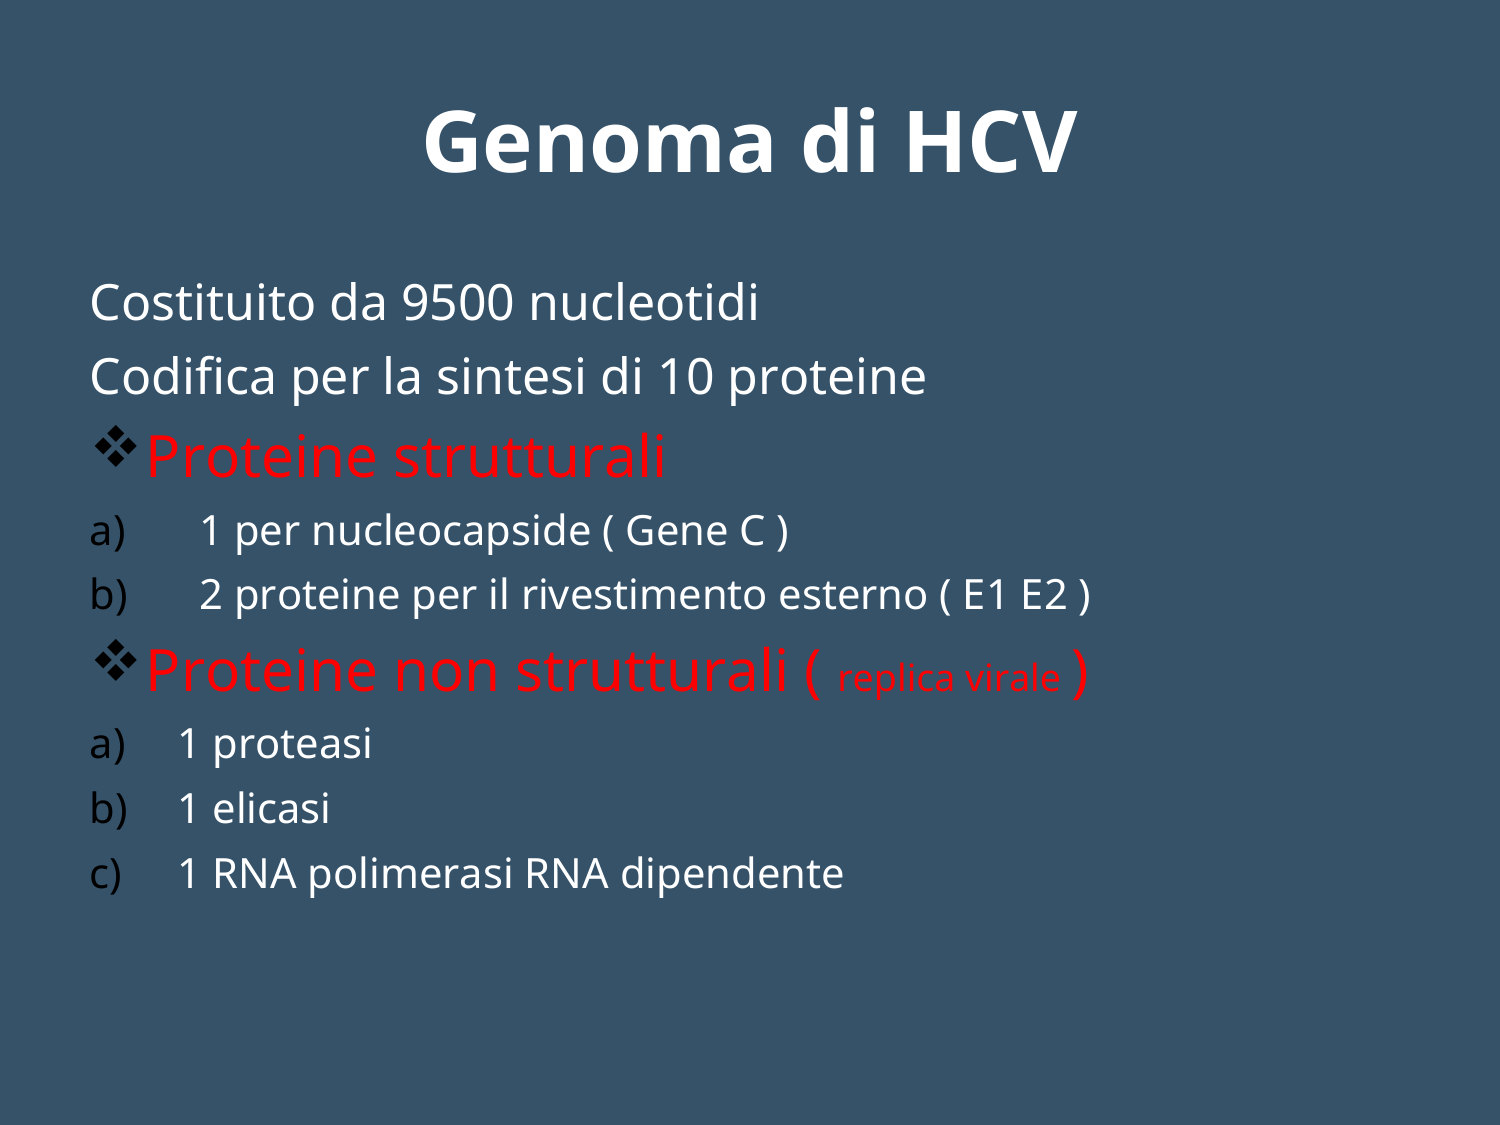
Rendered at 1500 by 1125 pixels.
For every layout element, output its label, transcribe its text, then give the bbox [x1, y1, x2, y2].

text_box Costituito da 9500 nucleotidi Codifica per la sintesi di 10 proteine Proteine strutturali 1 per nucleocapside ( Gene C ) 2 proteine per il rivestimento esterno ( E1 E2 ) Proteine non strutturali ( replica virale ) 1 proteasi 1 elicasi 1 RNA polimerasi RNA dipendente [75, 262, 1425, 1035]
text_box Genoma di HCV [75, 28, 1425, 249]
